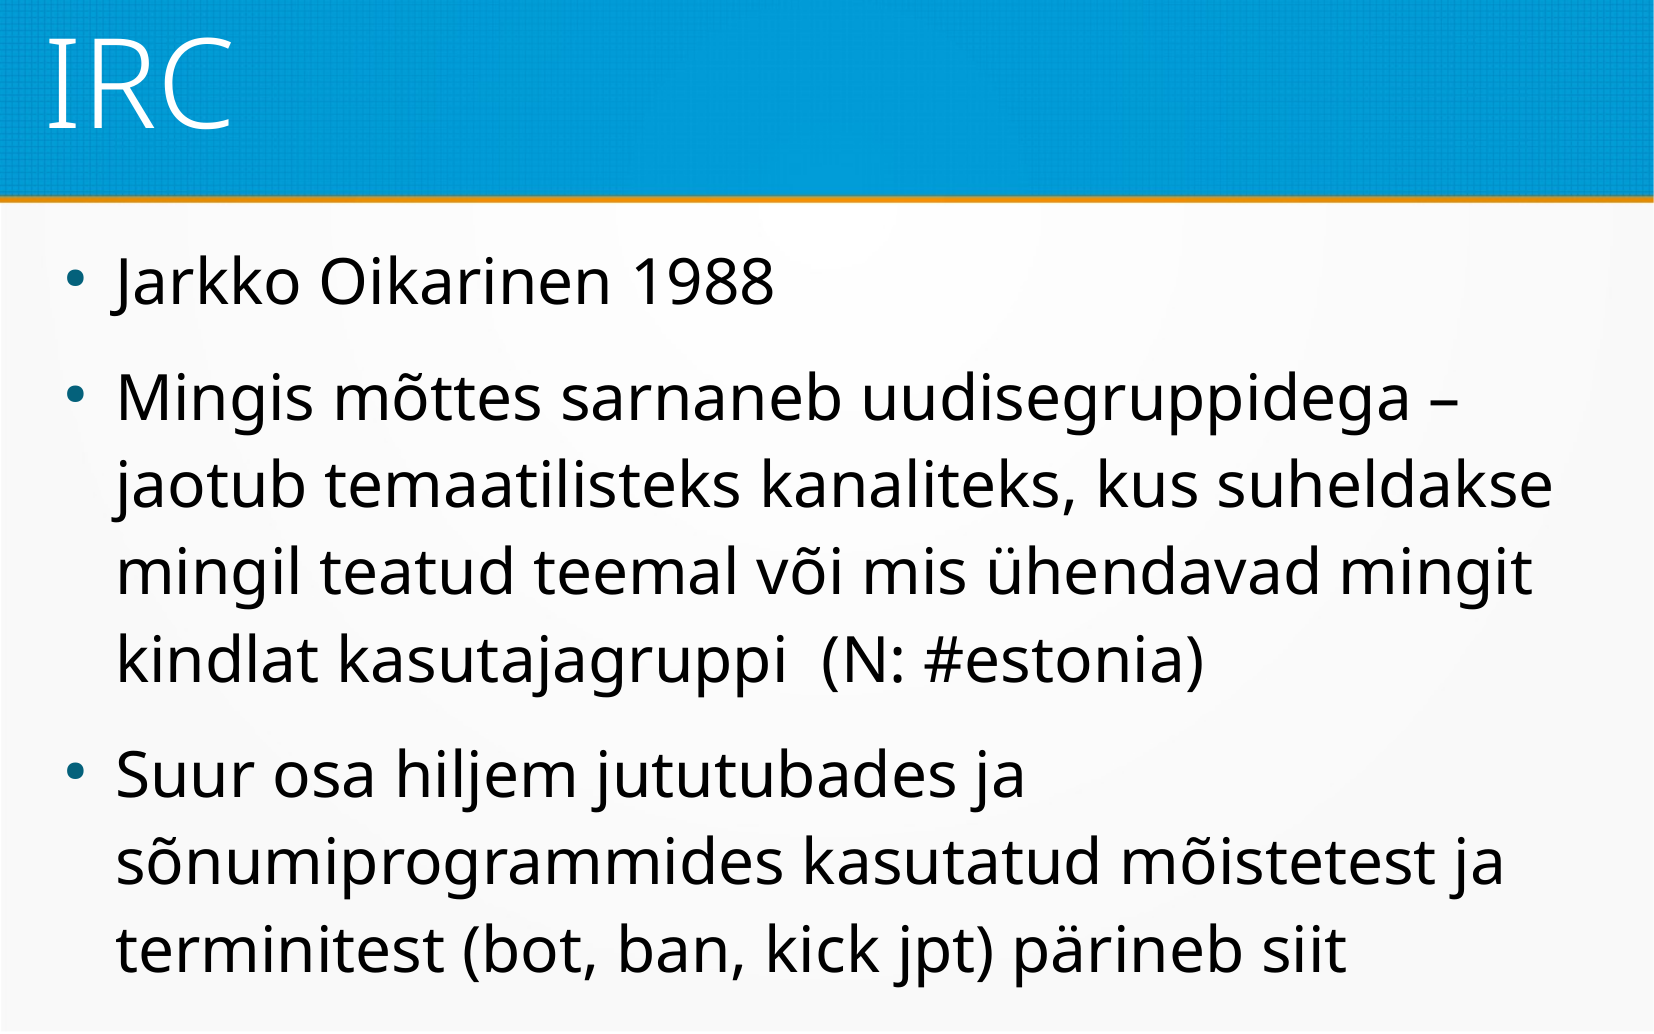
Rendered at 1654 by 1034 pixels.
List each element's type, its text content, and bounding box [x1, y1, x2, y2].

picture [0, 195, 1654, 1034]
list Jarkko Oikarinen 1988 Mingis mõttes sarnaneb uudisegruppidega – jaotub temaatilisteks kanaliteks, kus suheldakse mingil teatud teemal või mis ühendavad mingit kindlat kasutajagruppi (N: #estonia) Suur osa hiljem jututubades ja sõnumiprogrammides kasutatud mõistetest ja terminitest (bot, ban, kick jpt) pärineb siit [47, 236, 1607, 1002]
title IRC [43, 0, 1619, 166]
